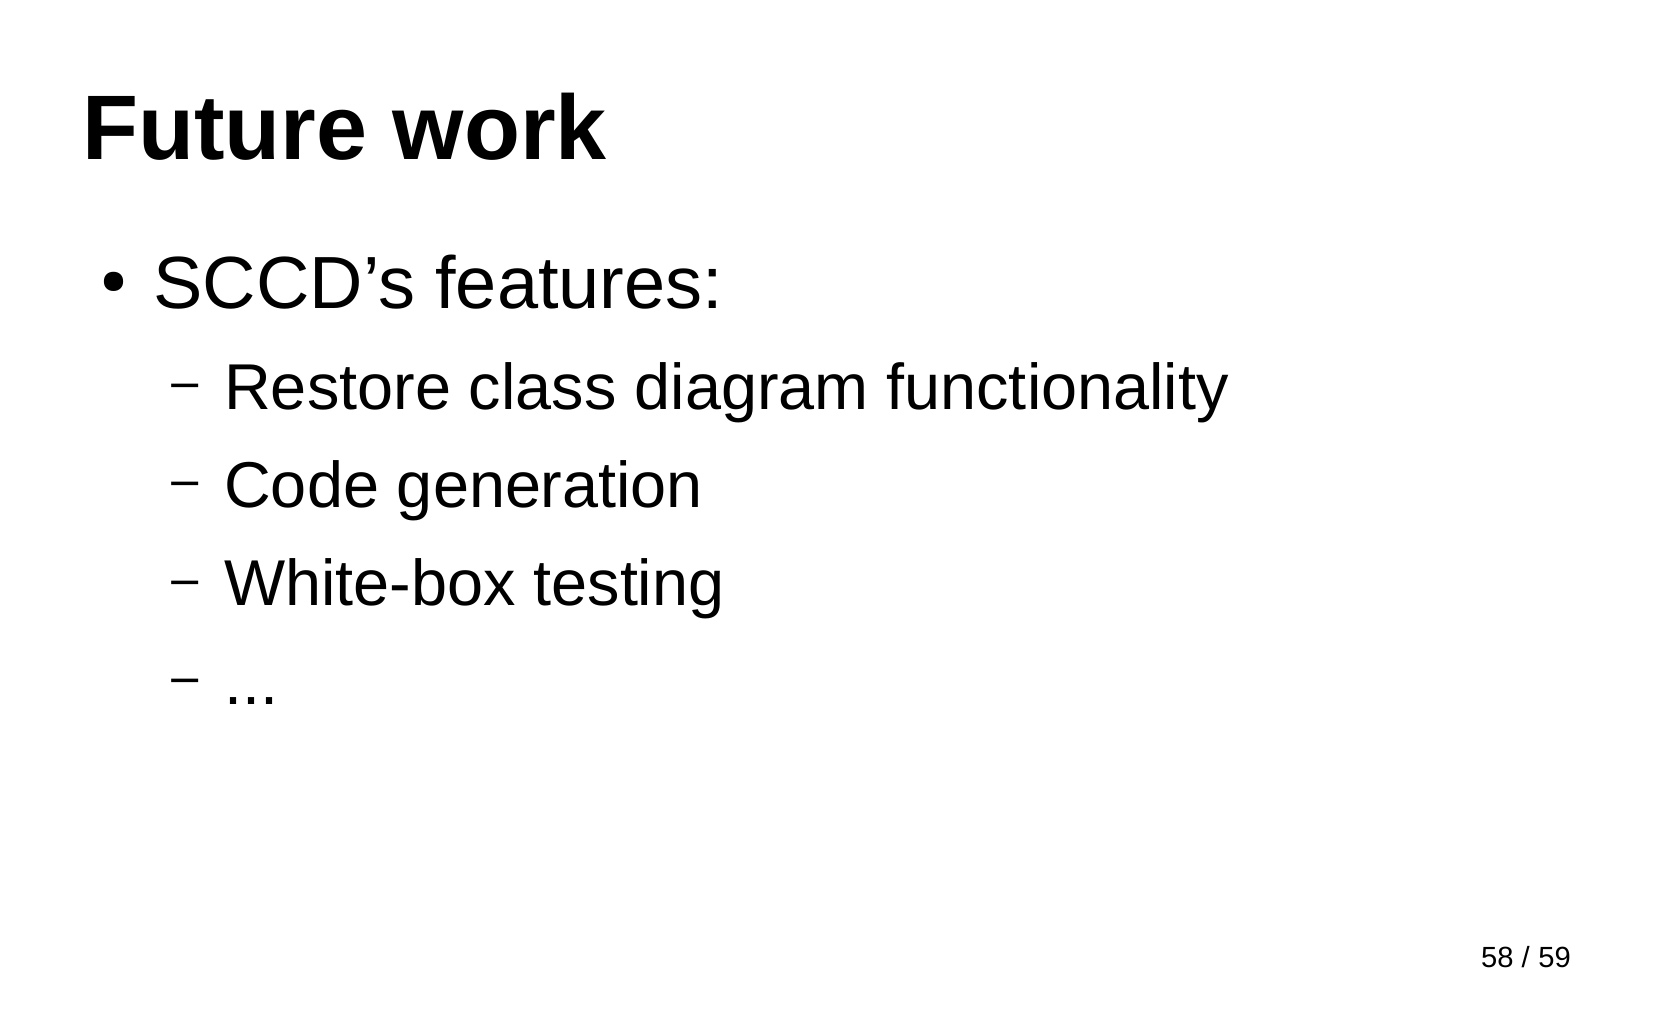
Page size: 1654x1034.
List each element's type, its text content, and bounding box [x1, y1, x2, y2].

list SCCD’s features: Restore class diagram functionality Code generation White-box testing ... [82, 241, 1571, 842]
title Future work [82, 41, 1571, 214]
